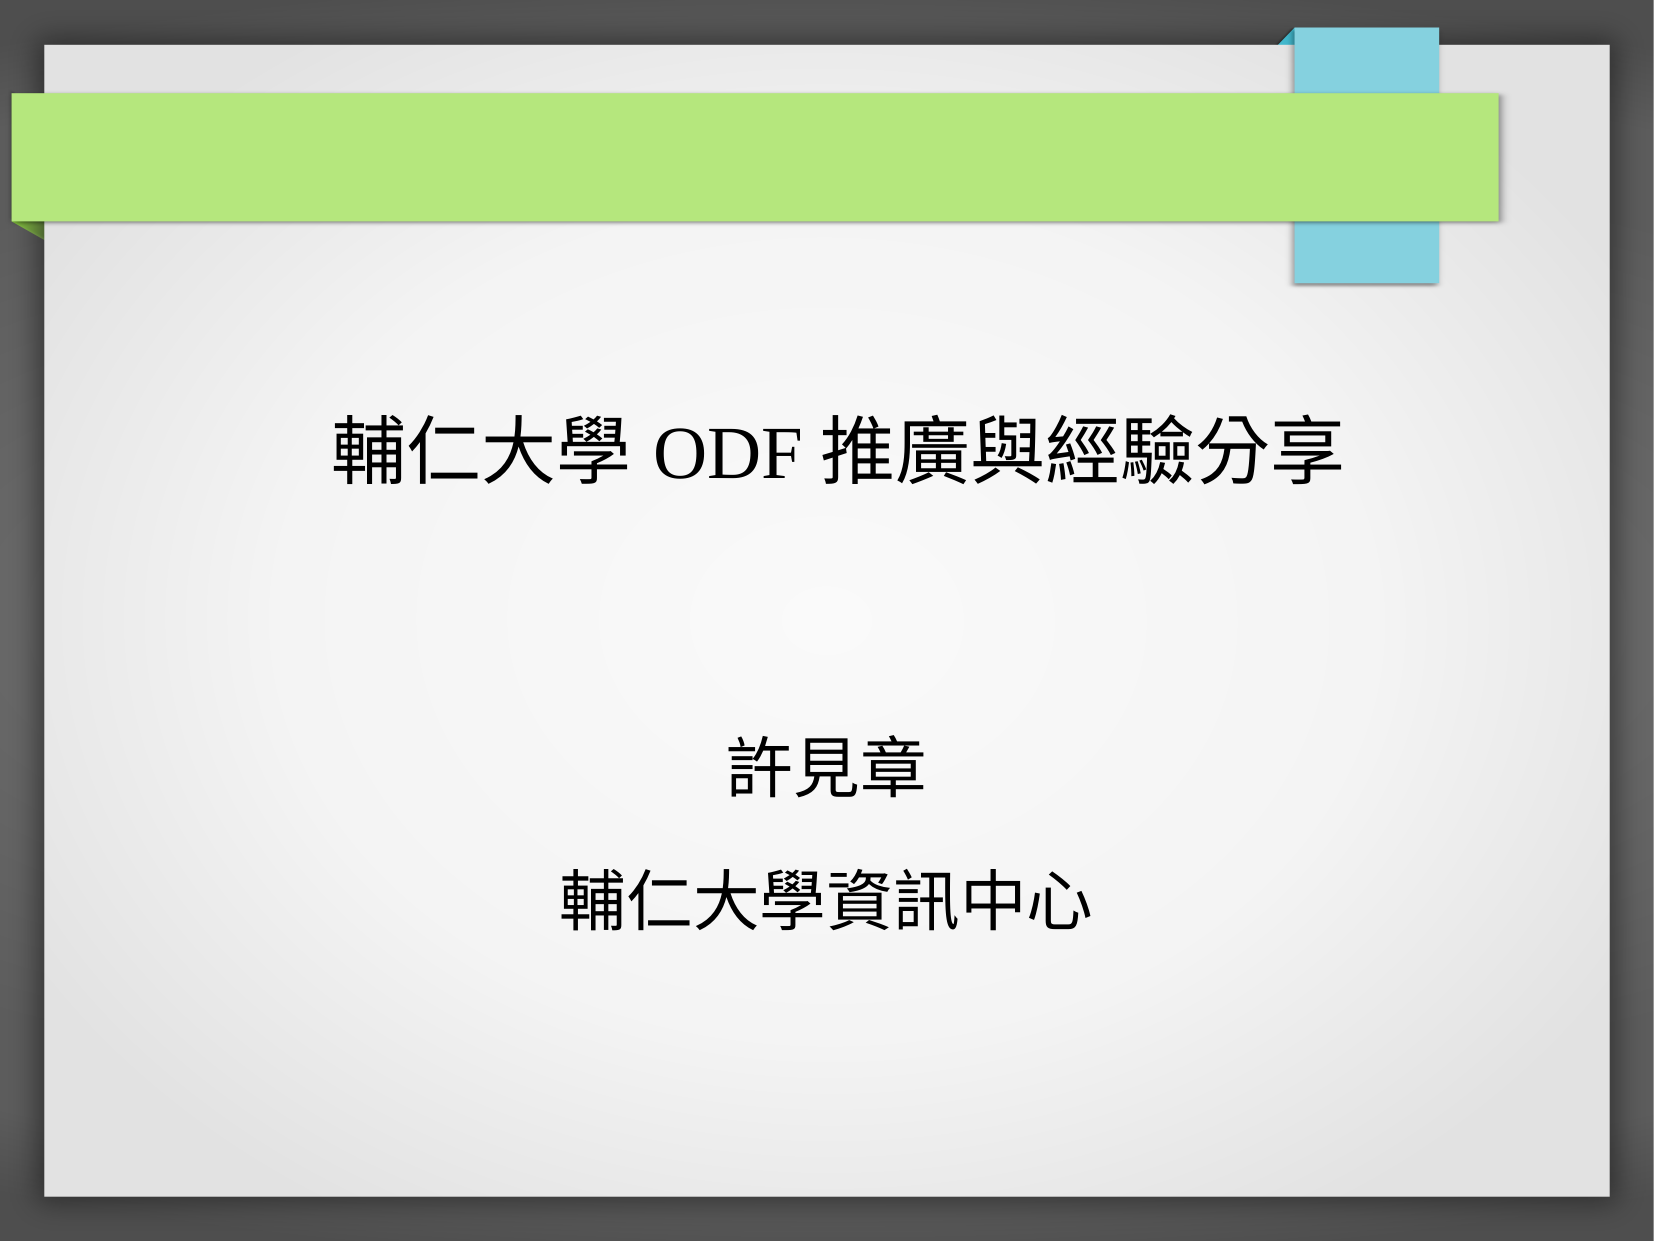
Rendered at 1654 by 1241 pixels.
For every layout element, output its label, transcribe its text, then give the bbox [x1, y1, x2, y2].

picture [0, 0, 1654, 1241]
title 輔仁大學ODF推廣與經驗分享 [94, 342, 1583, 550]
subtitle 許見章 輔仁大學資訊中心 [82, 726, 1571, 934]
